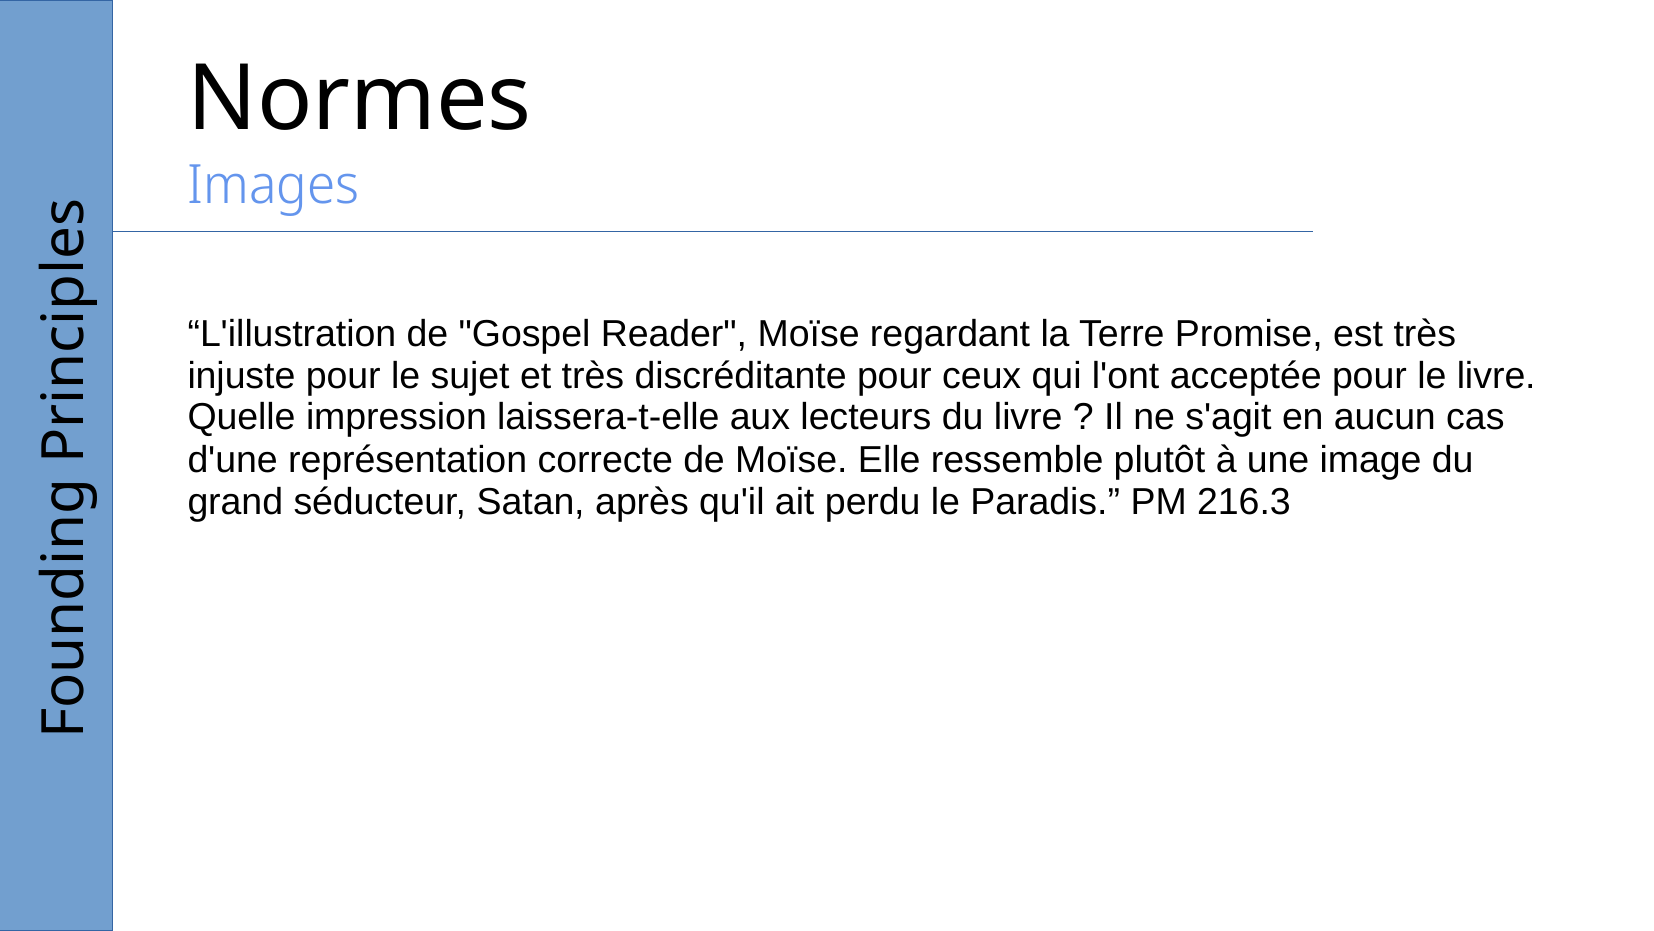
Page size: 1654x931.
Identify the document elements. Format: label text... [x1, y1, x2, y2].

title Normes [187, 33, 1571, 125]
text_box Founding Principles [13, 37, 105, 901]
subtitle “L'illustration de "Gospel Reader", Moïse regardant la Terre Promise, est très injuste pour le sujet et très discréditante pour ceux qui l'ont acceptée pour le livre. Quelle impression laissera-t-elle aux lecteurs du livre ? Il ne s'agit en aucun cas d'une représentation correcte de Moïse. Elle ressemble plutôt à une image du grand séducteur, Satan, après qu'il ait perdu le Paradis.” PM 216.3 [187, 312, 1538, 863]
title Images [187, 125, 1571, 239]
text_box [0, 0, 113, 931]
